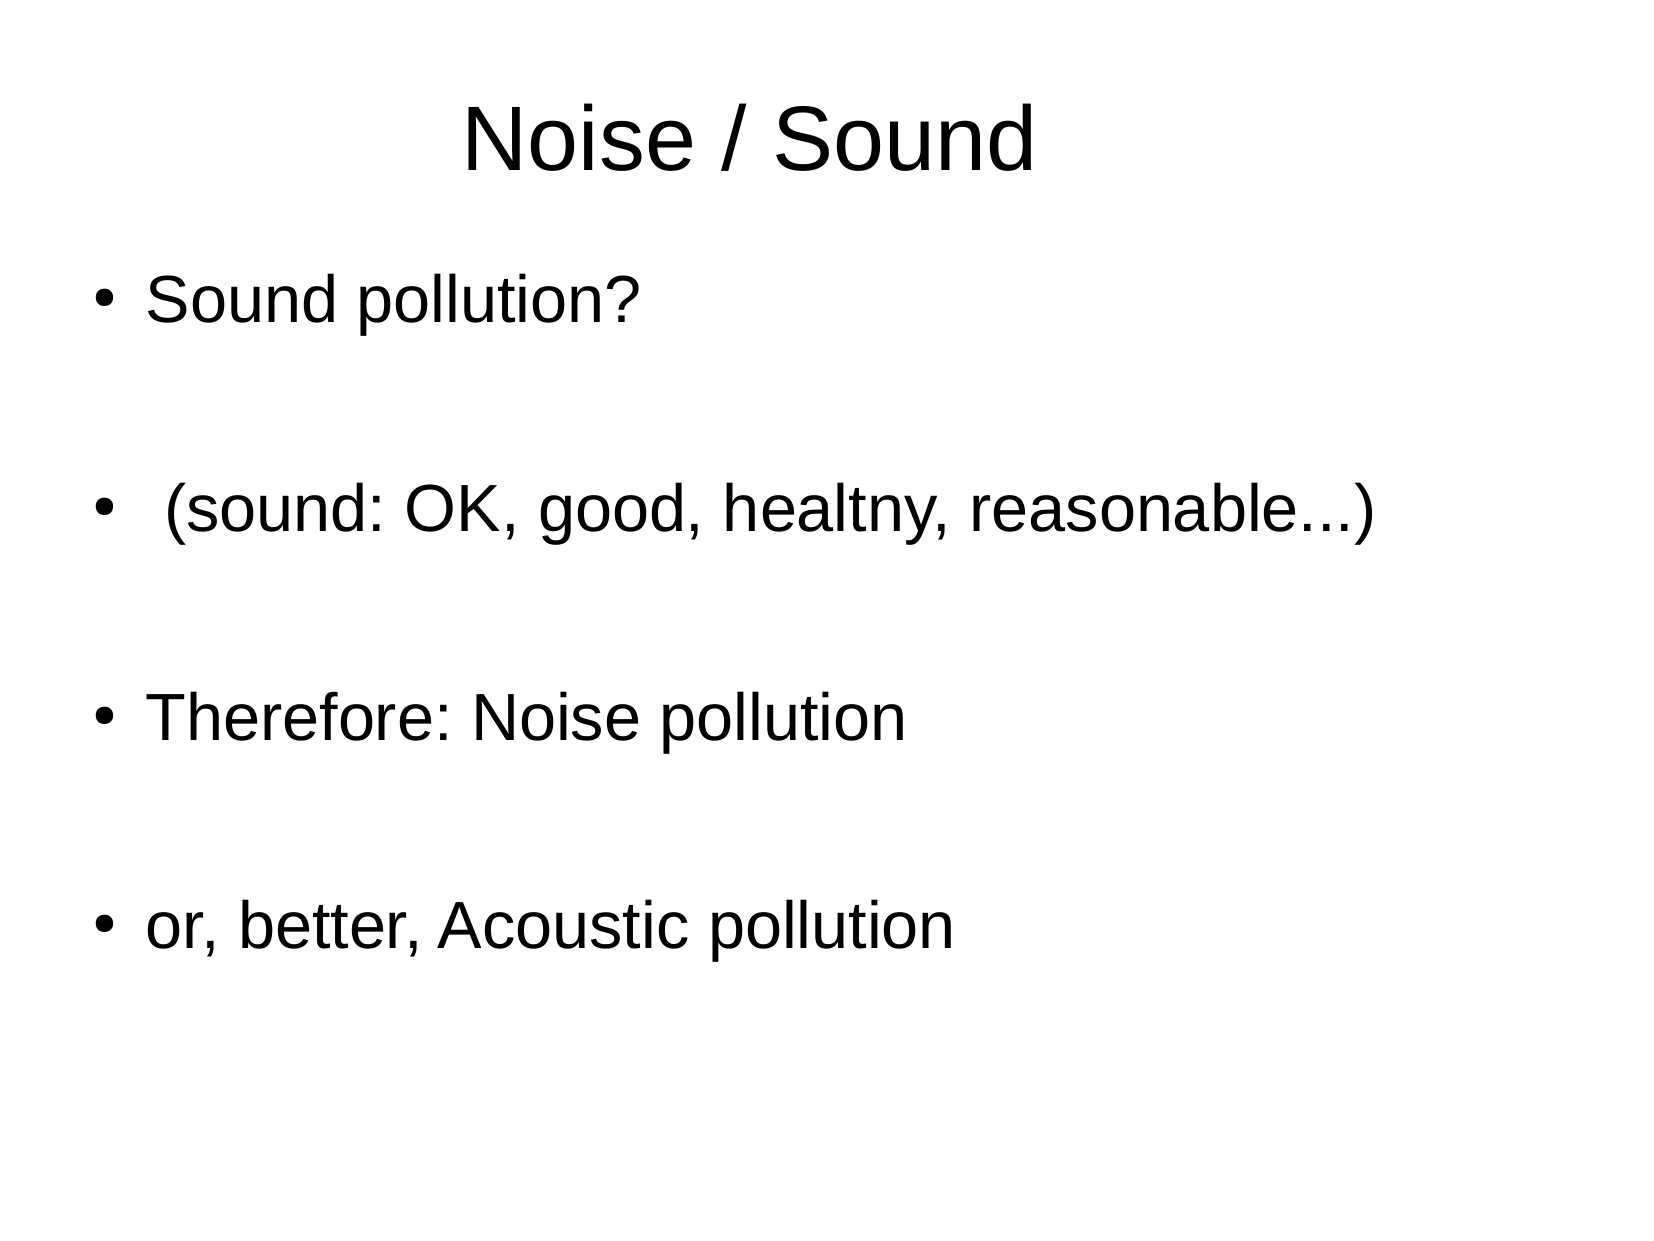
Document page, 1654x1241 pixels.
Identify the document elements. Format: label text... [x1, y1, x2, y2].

list Sound pollution? (sound: OK, good, healtny, reasonable...) Therefore: Noise pollution or, better, Acoustic pollution [75, 262, 1425, 1005]
title Noise / Sound [75, 21, 1425, 257]
